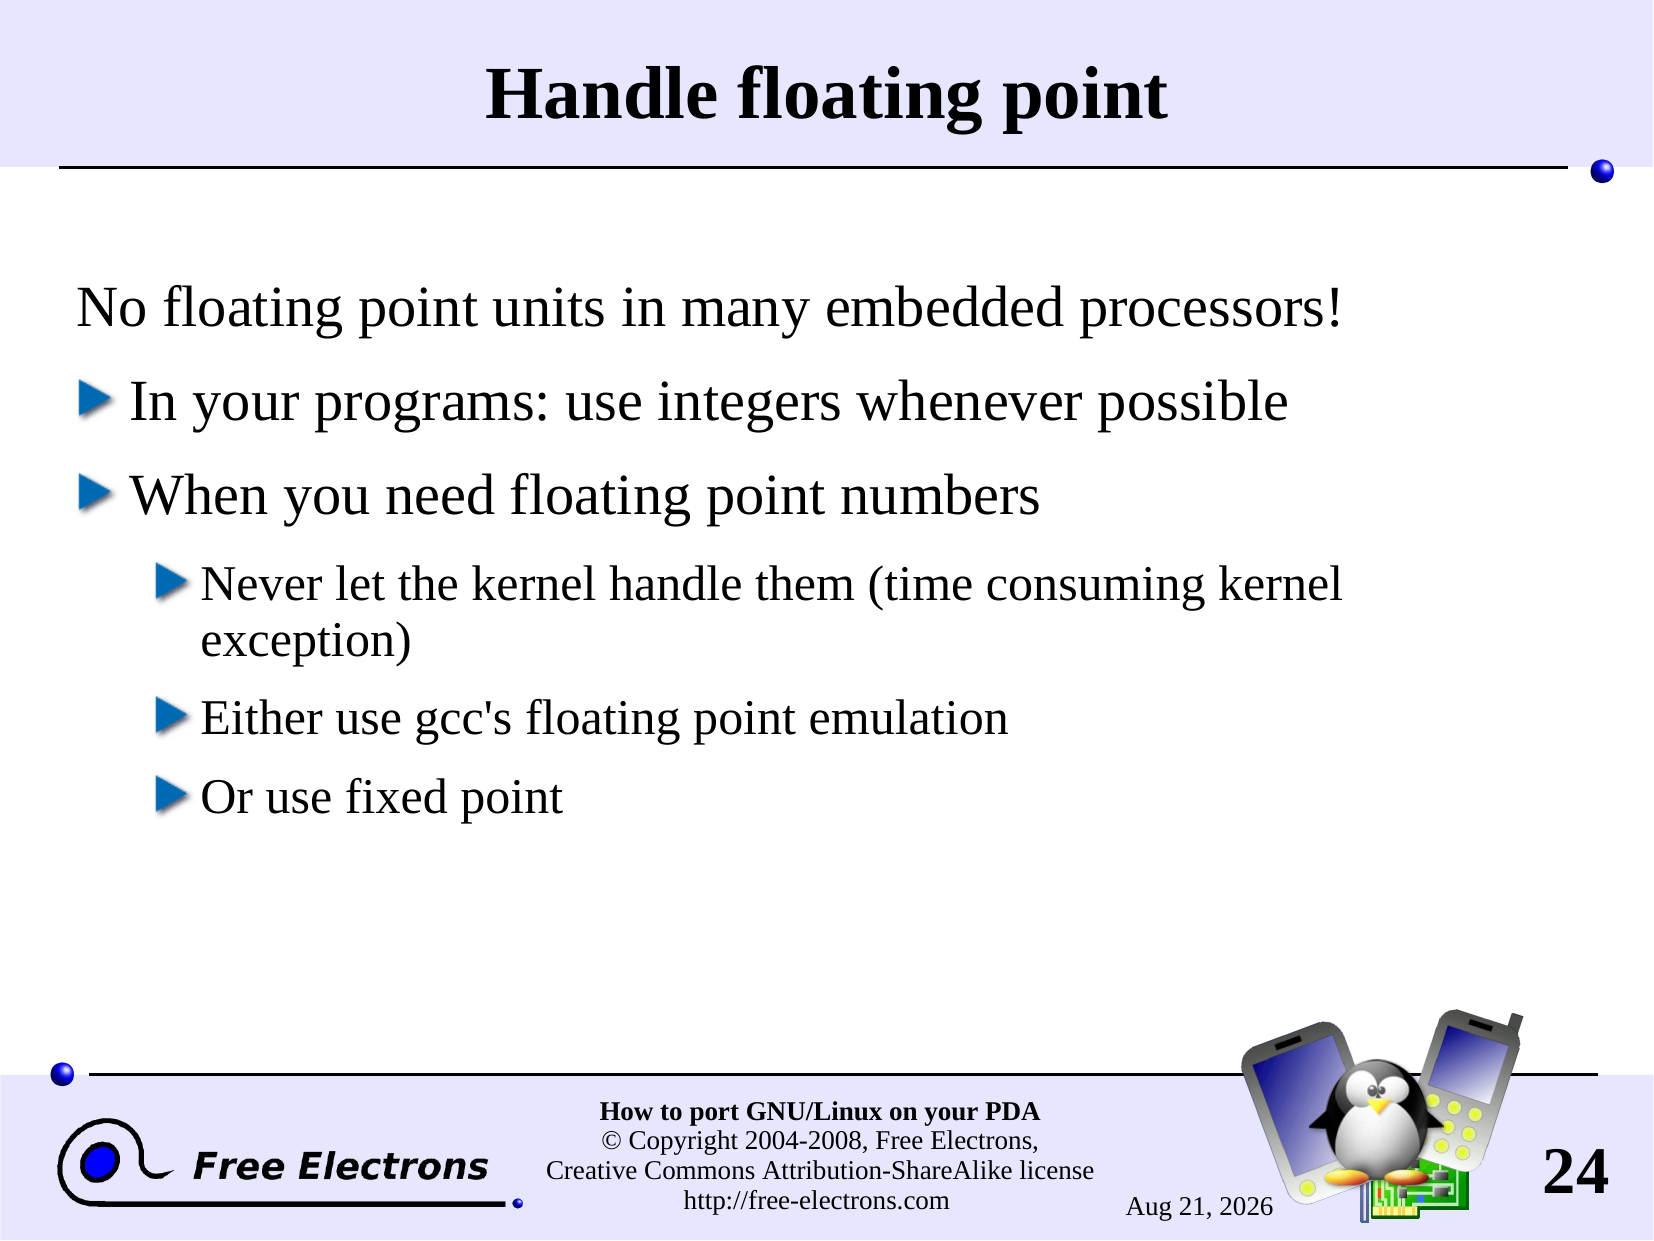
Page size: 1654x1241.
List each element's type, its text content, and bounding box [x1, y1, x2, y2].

title Handle floating point [121, 30, 1534, 156]
picture [50, 1107, 527, 1216]
picture [1225, 983, 1538, 1241]
list No floating point units in many embedded processors! In your programs: use integers whenever possible When you need floating point numbers Never let the kernel handle them (time consuming kernel exception) Either use gcc's floating point emulation Or use fixed point [58, 273, 1376, 1029]
